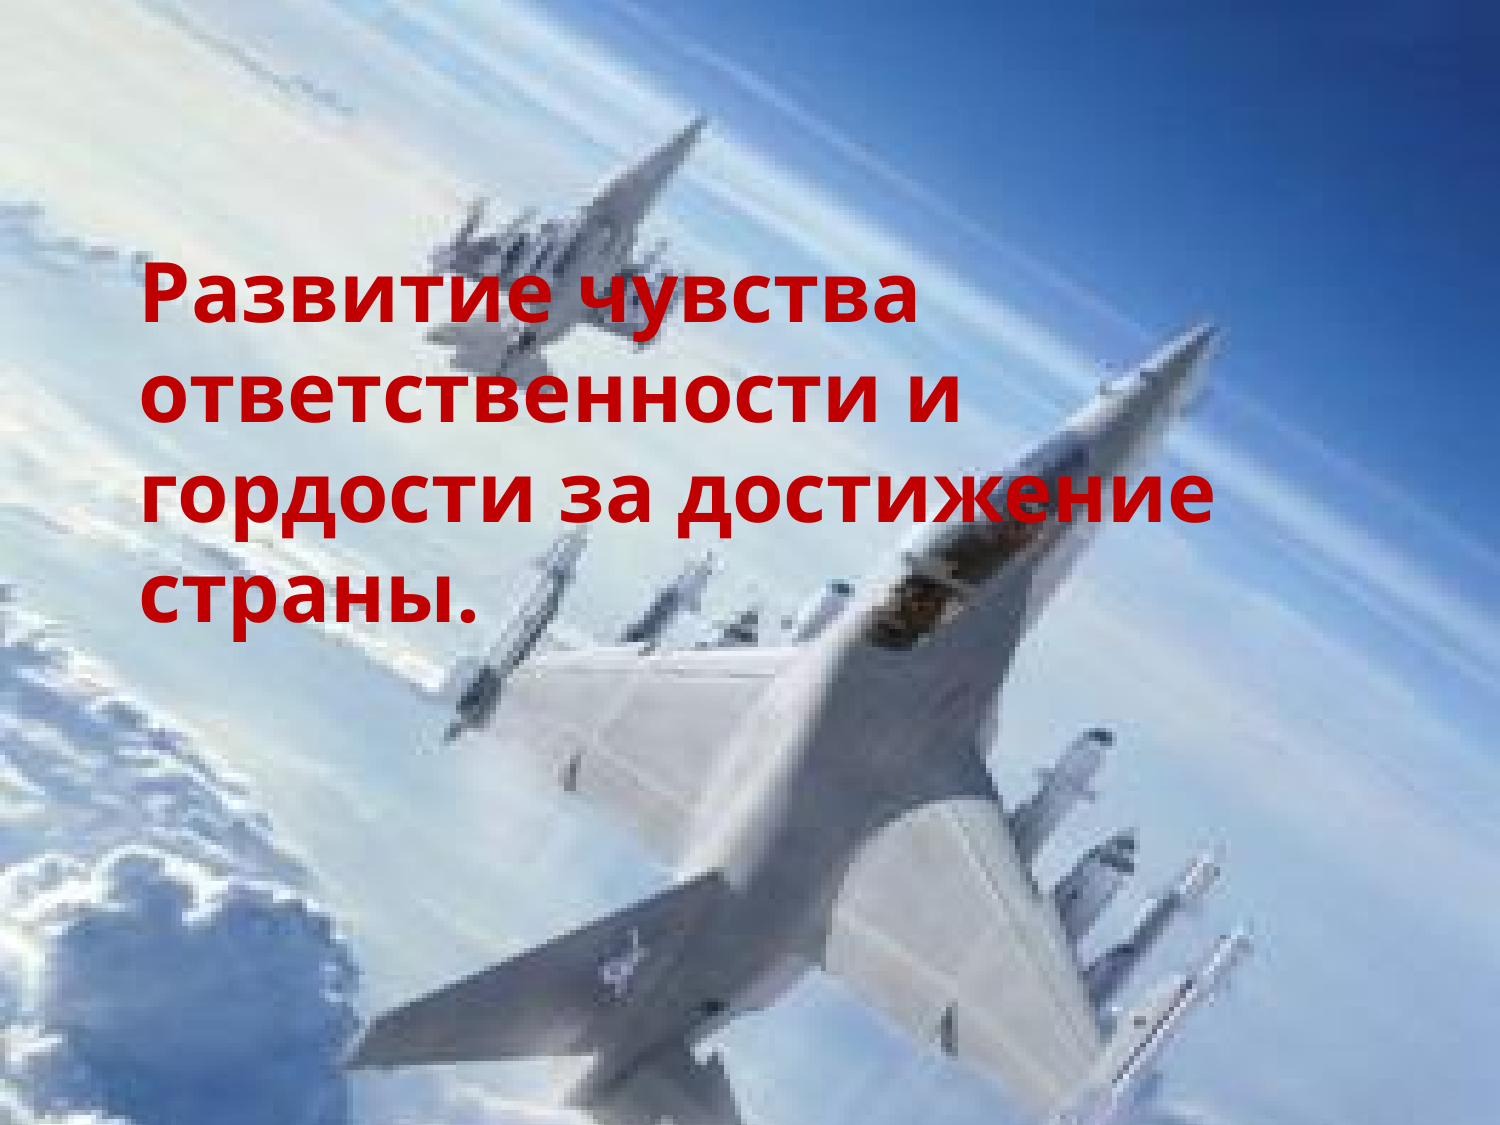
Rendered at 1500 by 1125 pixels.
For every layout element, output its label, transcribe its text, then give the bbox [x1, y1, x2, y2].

text_box Развитие чувства ответственности и гордости за достижение страны. [123, 231, 1329, 647]
picture [0, 0, 1500, 1125]
